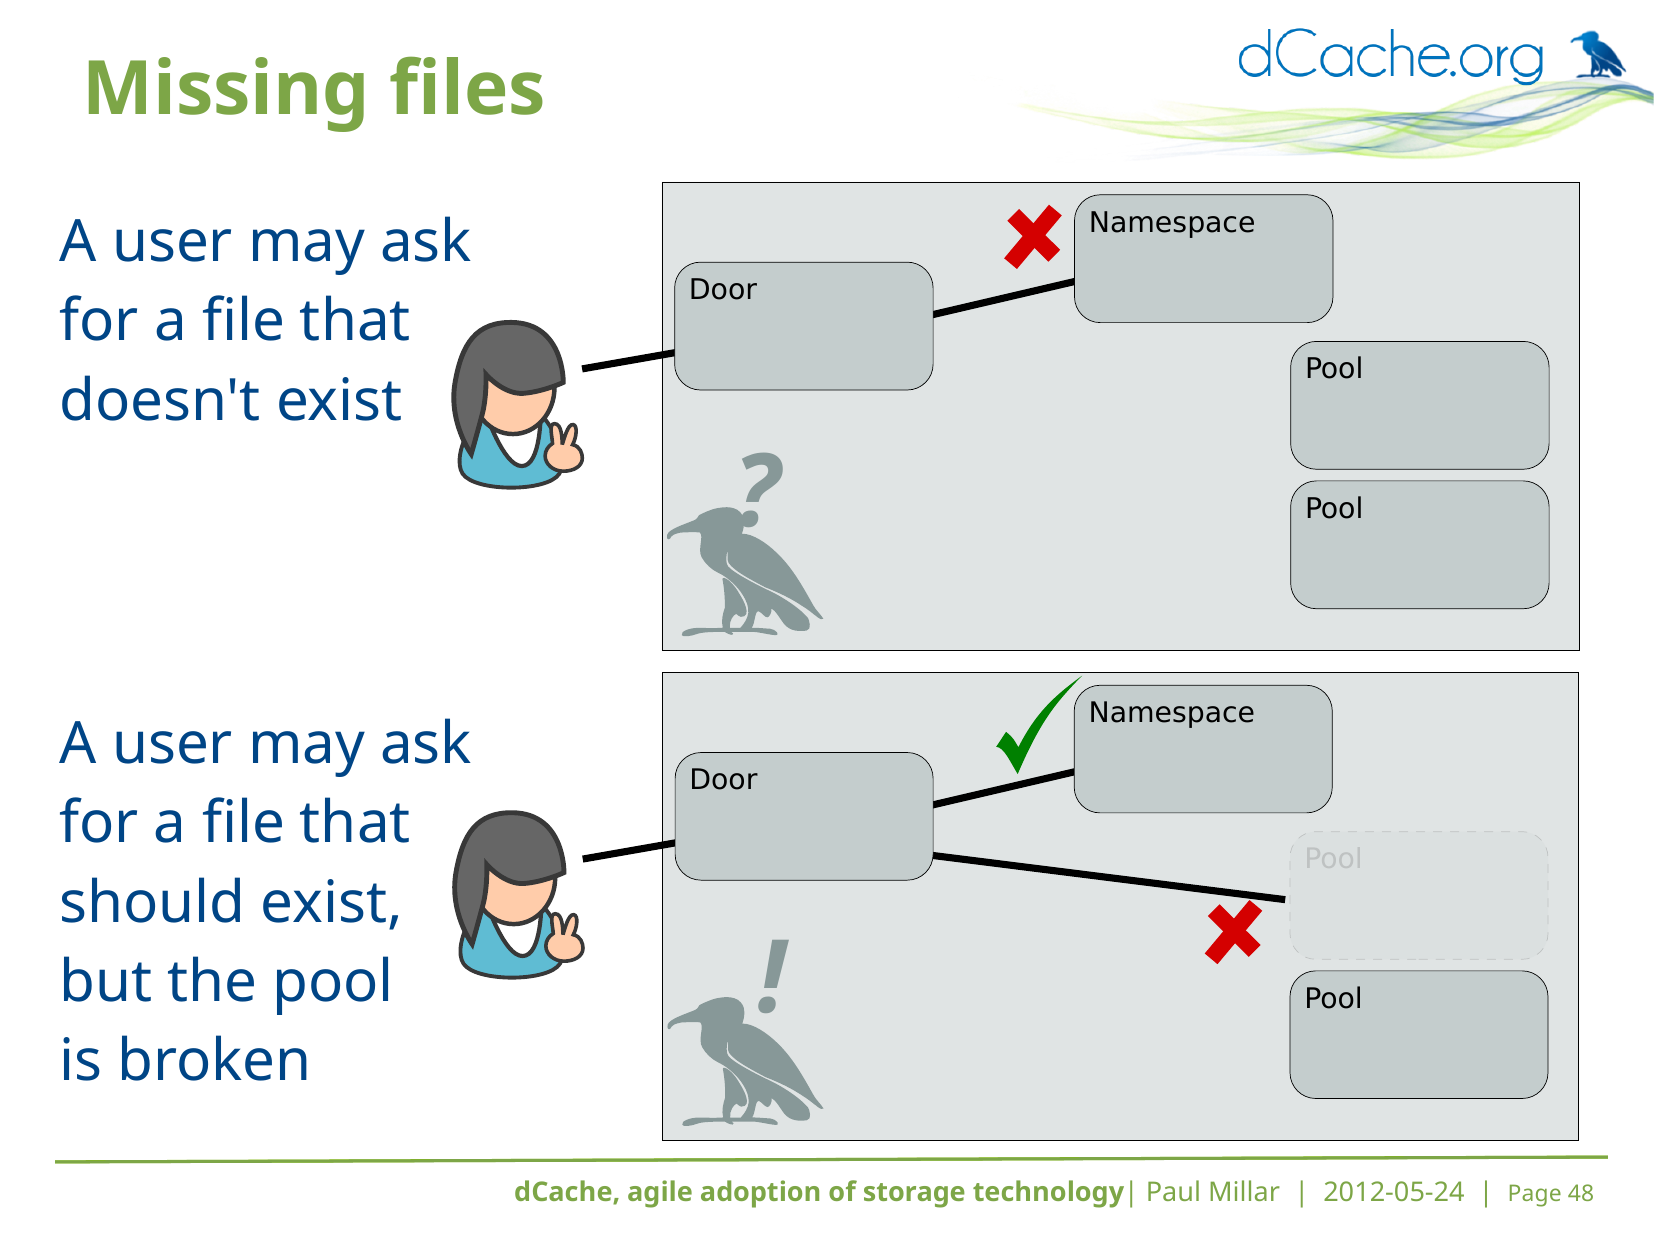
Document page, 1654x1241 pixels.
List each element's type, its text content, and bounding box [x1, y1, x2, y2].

picture [451, 181, 1580, 651]
text_box A user may ask for a file that should exist, but the pool is broken [44, 693, 632, 1067]
title Missing files [82, 37, 1605, 134]
picture [956, 16, 1654, 169]
text_box A user may ask for a file that doesn't exist [44, 191, 632, 522]
picture [452, 672, 1579, 1141]
